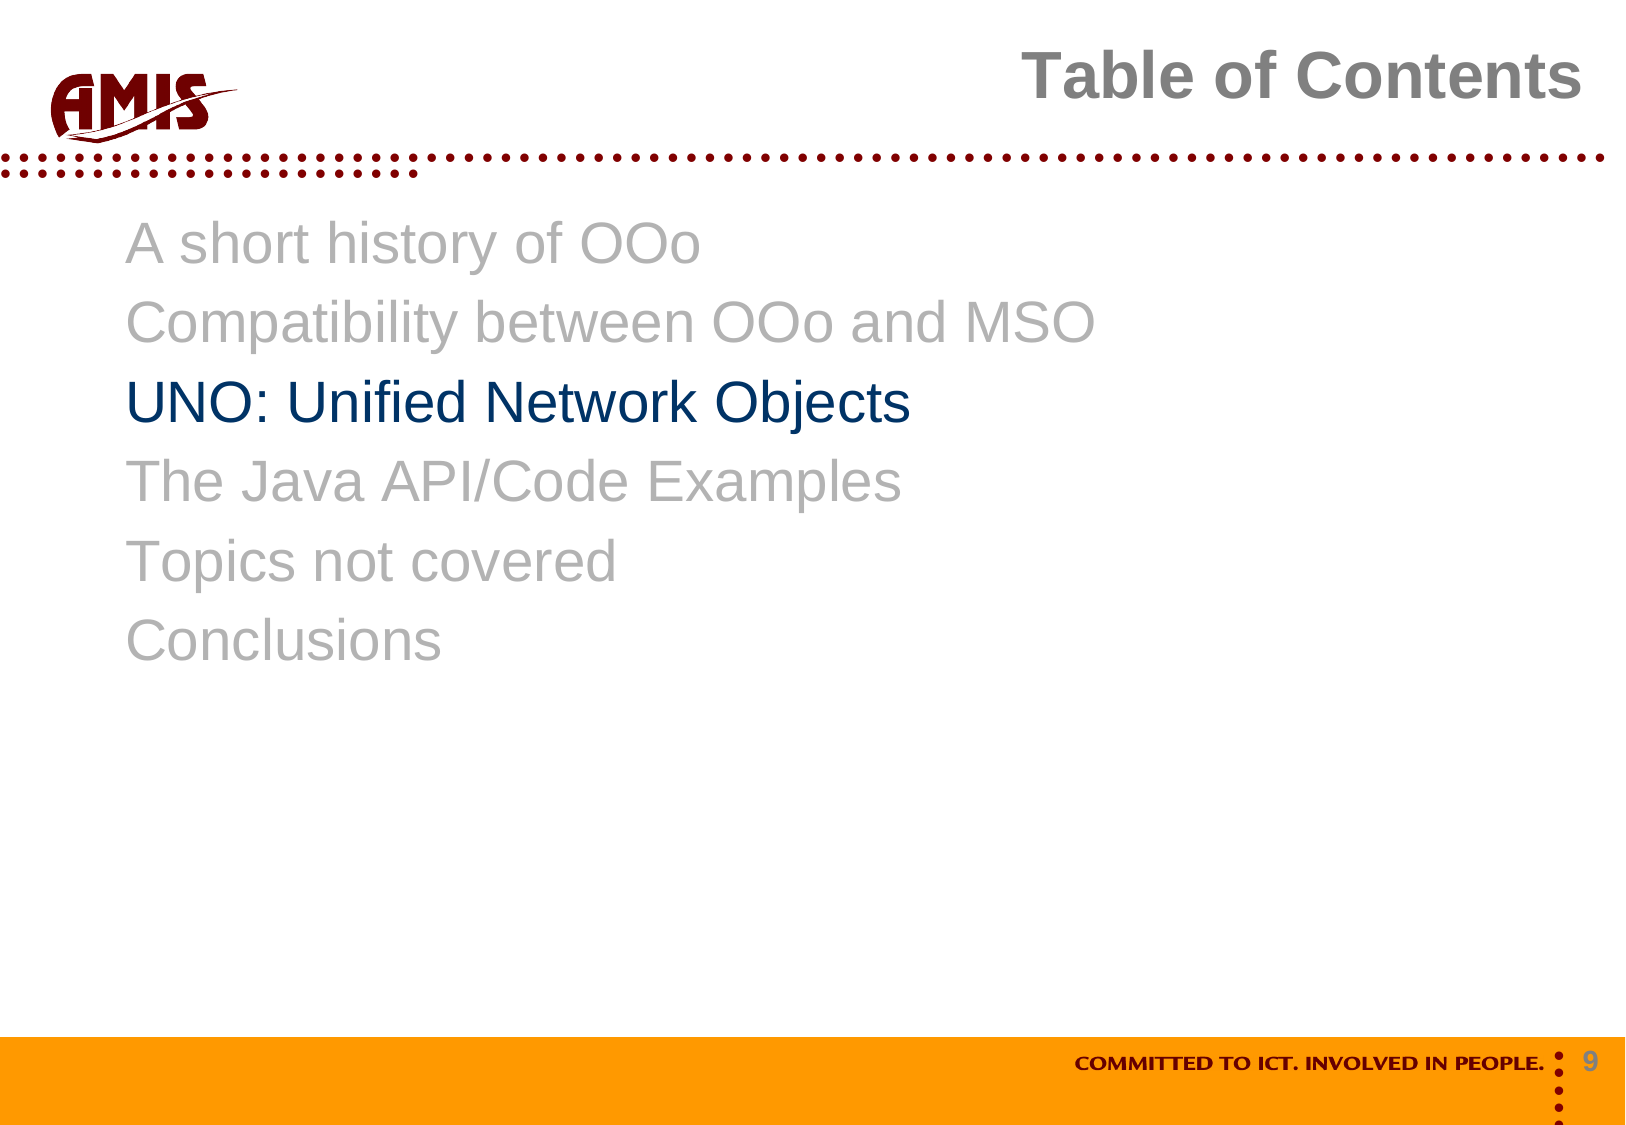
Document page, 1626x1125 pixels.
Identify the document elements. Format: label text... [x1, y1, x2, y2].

title Table of Contents [262, 27, 1585, 123]
list A short history of OOo Compatibility between OOo and MSO UNO: Unified Network Objects The Java API/Code Examples Topics not covered Conclusions [124, 210, 1500, 1061]
picture [1074, 1055, 1544, 1071]
picture [50, 73, 238, 144]
